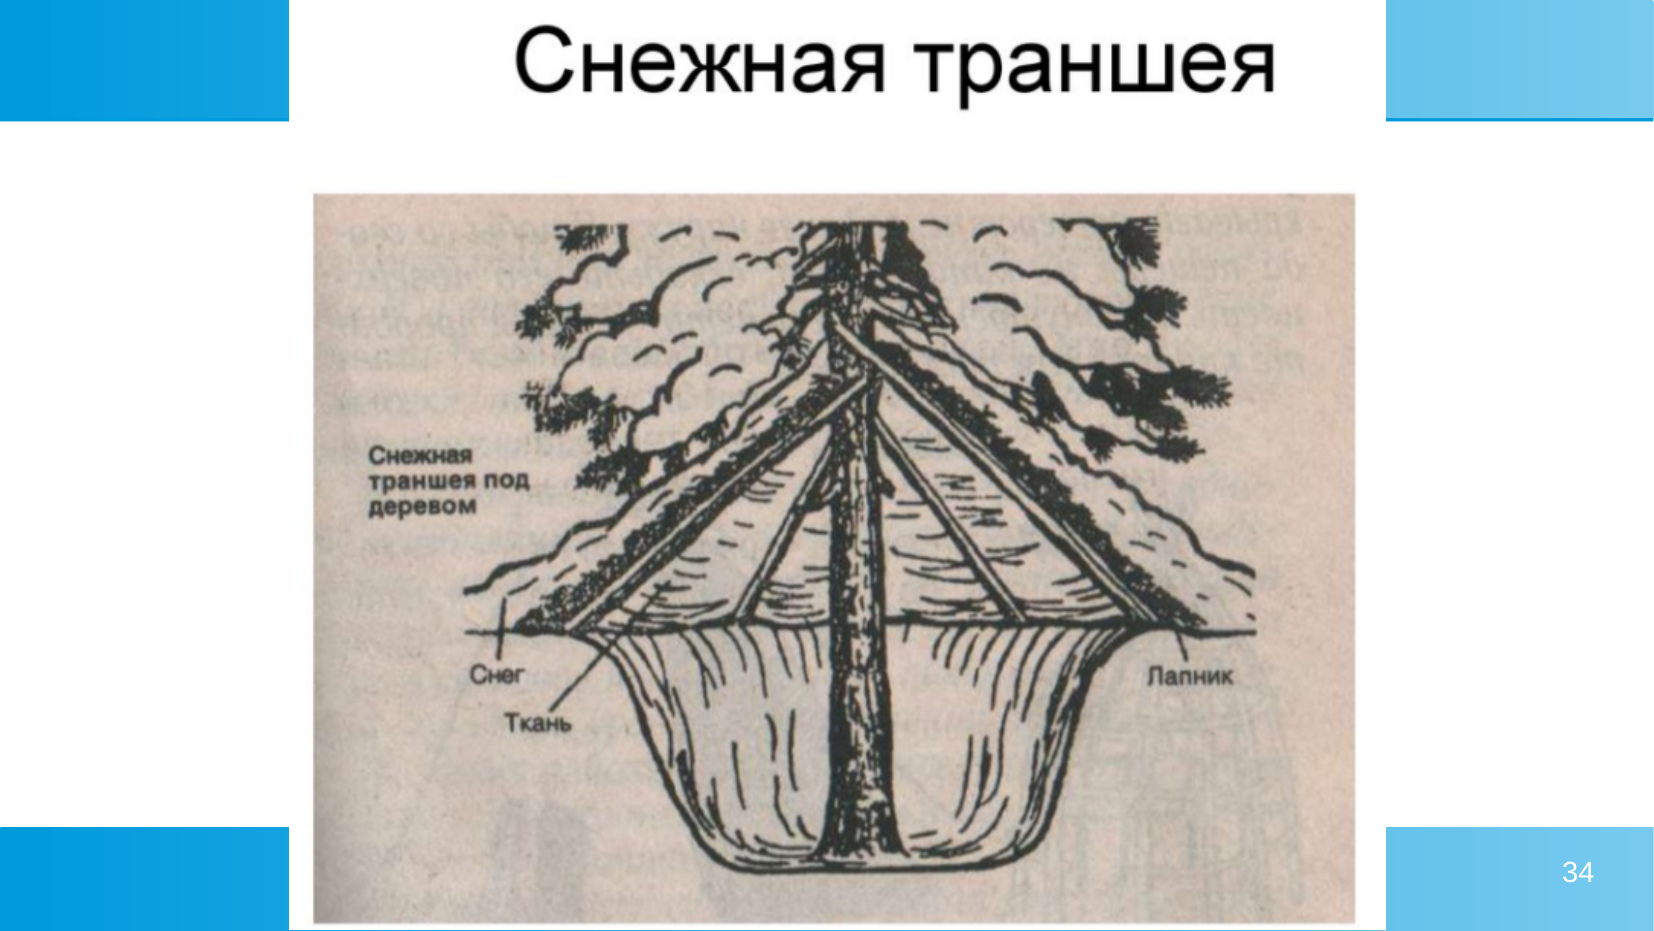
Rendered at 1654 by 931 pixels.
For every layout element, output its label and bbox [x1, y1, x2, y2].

picture [289, 0, 1386, 930]
